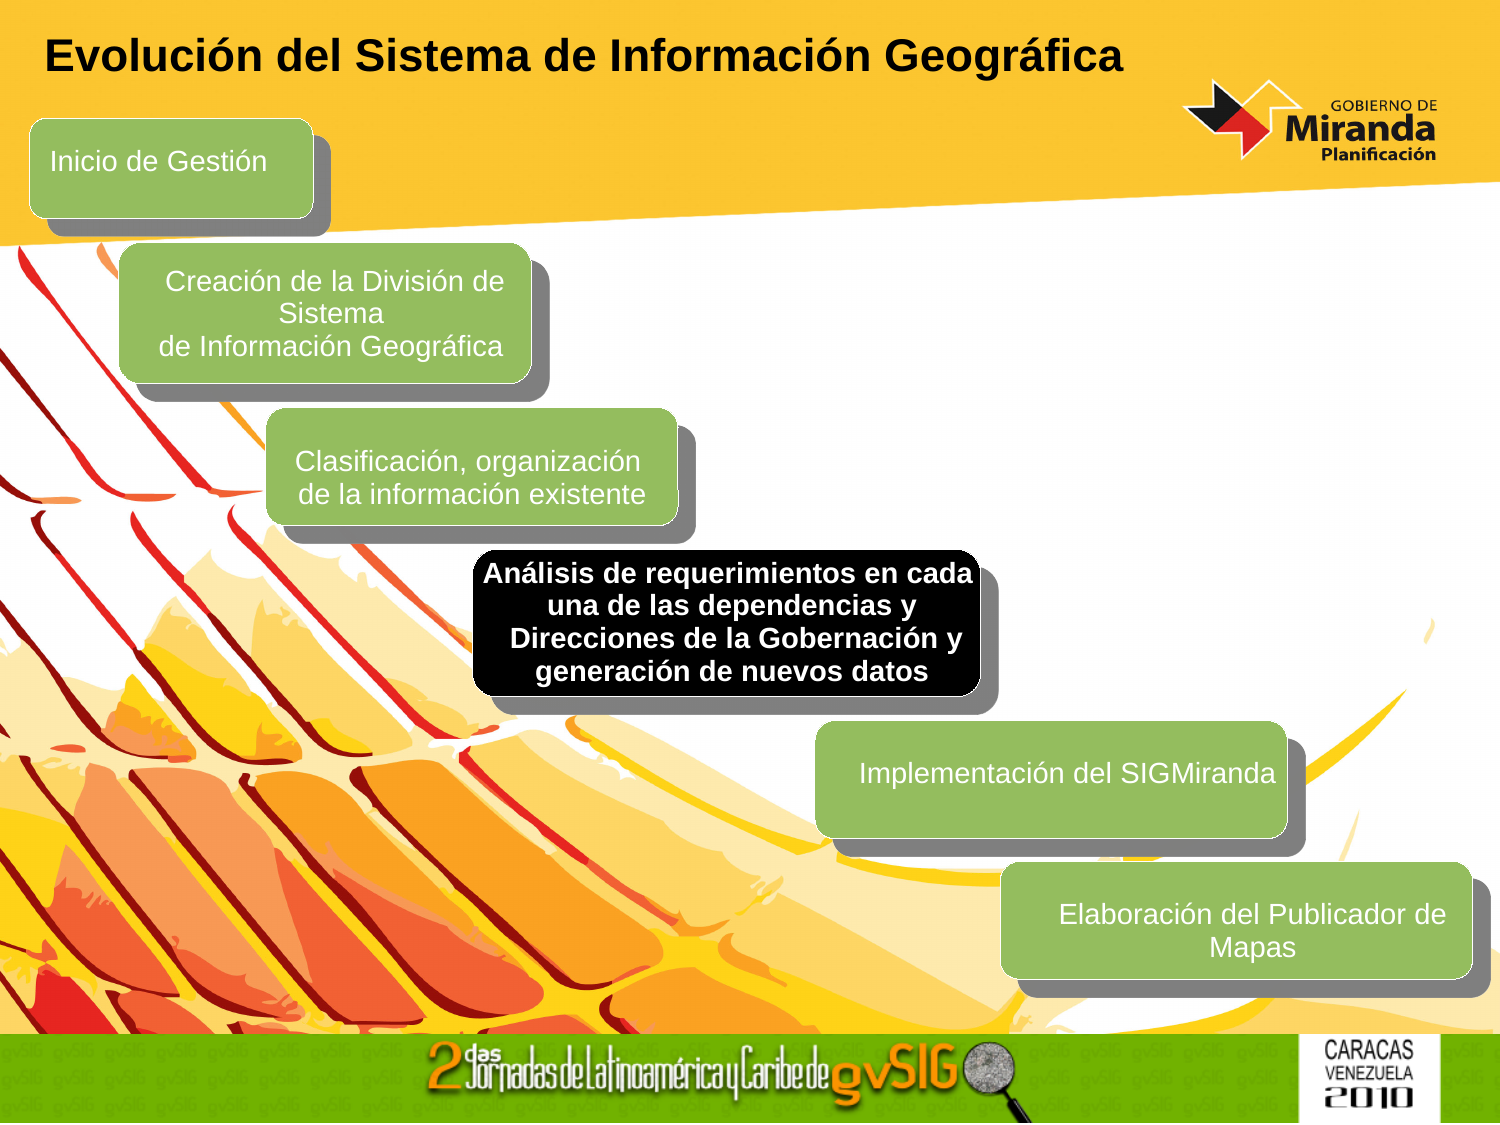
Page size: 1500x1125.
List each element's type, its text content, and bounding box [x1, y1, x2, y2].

text_box [265, 407, 679, 437]
text_box Creación de la División de Sistema de Información Geográfica [139, 257, 532, 371]
text_box Elaboración del Publicador de Mapas [1006, 890, 1500, 1004]
text_box Clasificación, organización de la información existente [265, 437, 680, 518]
text_box [270, 518, 674, 526]
text_box Implementación del SIGMiranda [820, 750, 1315, 864]
text_box [1000, 861, 1473, 974]
text_box [29, 118, 314, 219]
text_box Inicio de Gestión [4, 137, 313, 195]
text_box Análisis de requerimientos en cada una de las dependencias y Direcciones de la Gobernación y generación de nuevos datos [466, 549, 999, 725]
picture [0, 0, 1500, 1123]
text_box Evolución del Sistema de Información Geográfica [29, 22, 1300, 89]
text_box [118, 242, 530, 384]
text_box [814, 720, 1288, 832]
